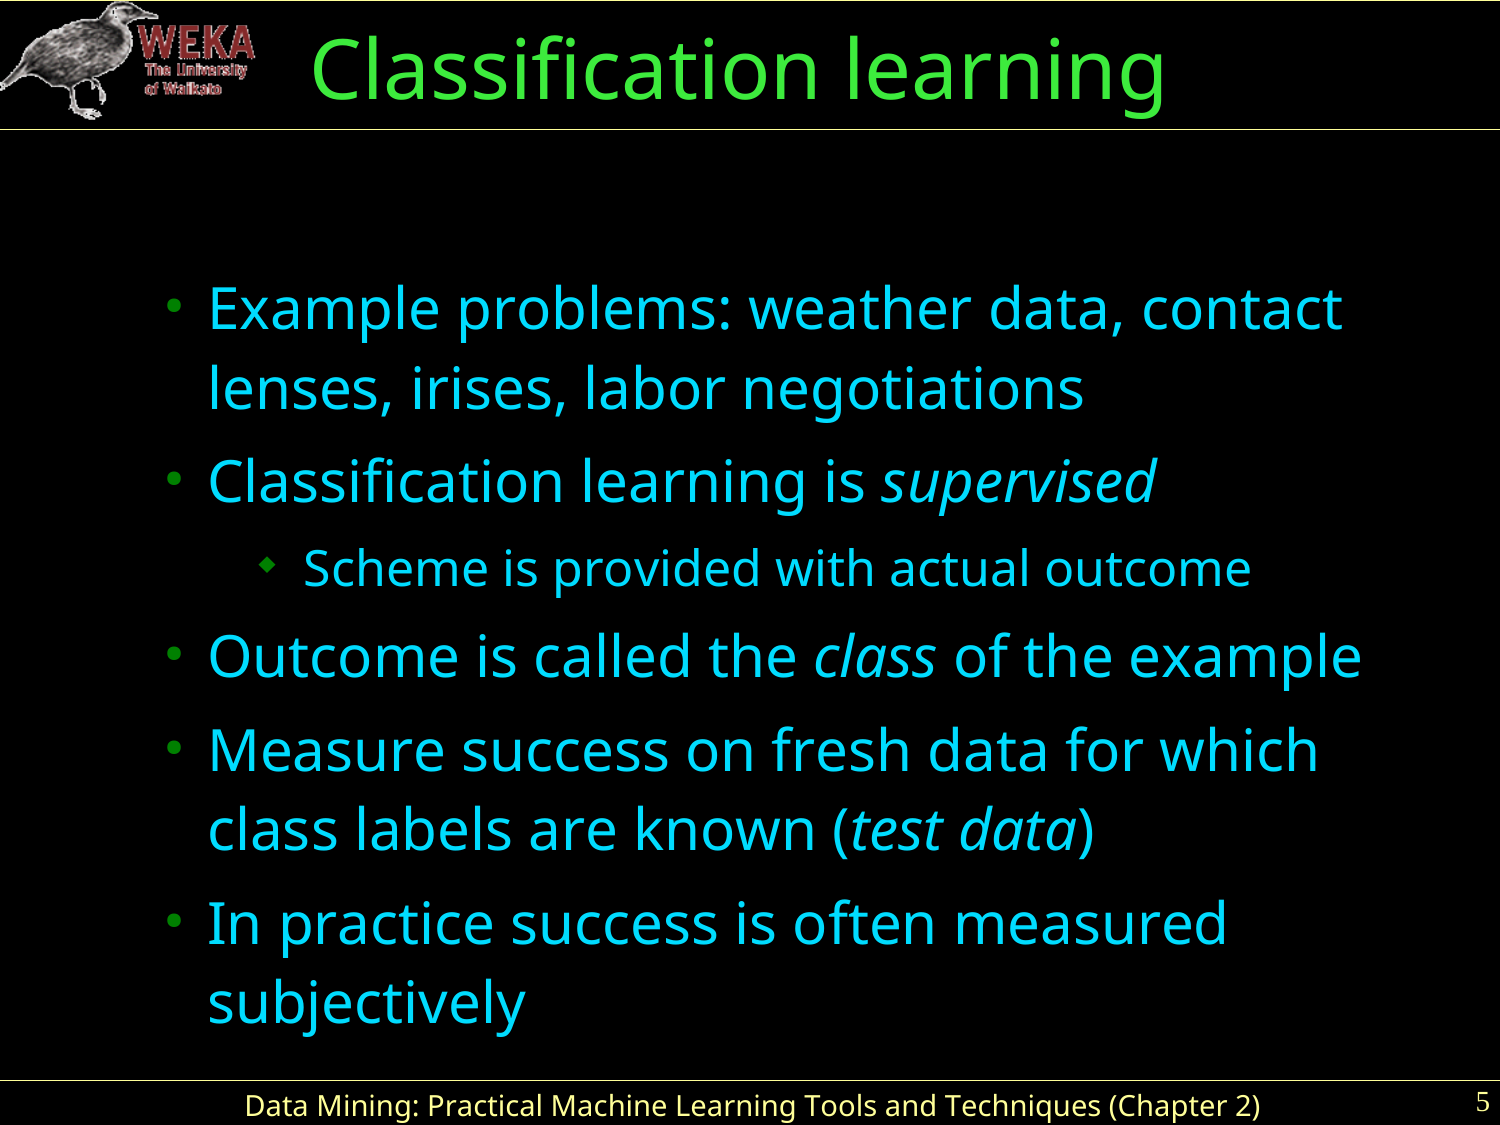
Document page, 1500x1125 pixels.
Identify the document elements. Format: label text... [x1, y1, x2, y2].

title Classification learning [295, 0, 1500, 148]
picture [0, 1, 266, 129]
text_box Example problems: weather data, contact lenses, irises, labor negotiations Classification learning is supervised Scheme is provided with actual outcome Outcome is called the class of the example Measure success on fresh data for which class labels are known (test data) In practice success is often measured subjectively [149, 260, 1388, 941]
